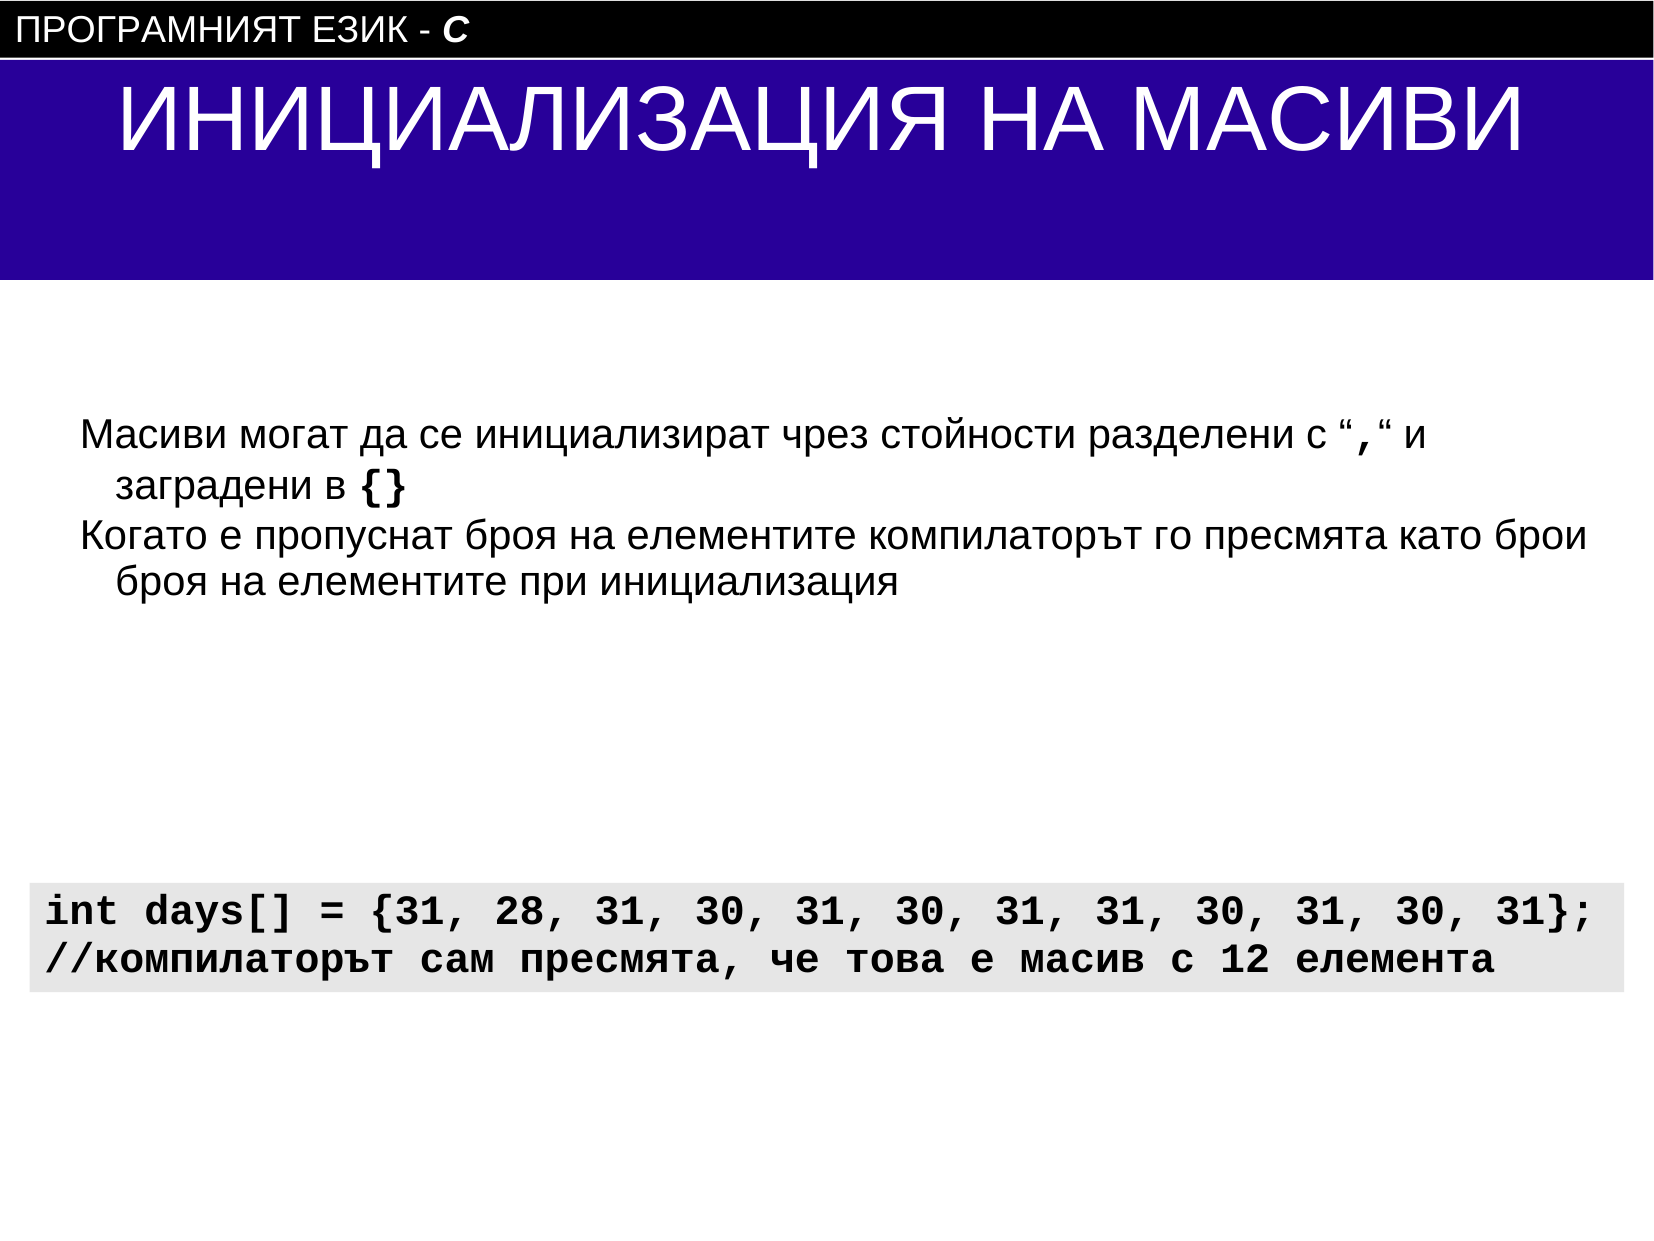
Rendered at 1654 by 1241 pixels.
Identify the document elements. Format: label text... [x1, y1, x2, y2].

text_box ПРОГРАМНИЯT ЕЗИК - С [0, 0, 1654, 58]
text_box Масиви могат да се инициализират чрез стойности разделени с “,“ и заградени в {} Когато е пропуснат броя на елементите компилаторът го пресмята като брои броя на елементите при инициализация [29, 403, 1625, 612]
text_box int days[] = {31, 28, 31, 30, 31, 30, 31, 31, 30, 31, 30, 31}; //компилаторът сам пресмята, че това е масив с 12 елемента [29, 882, 1625, 993]
text_box ИНИЦИАЛИЗАЦИЯ НА МАСИВИ [0, 59, 1654, 280]
